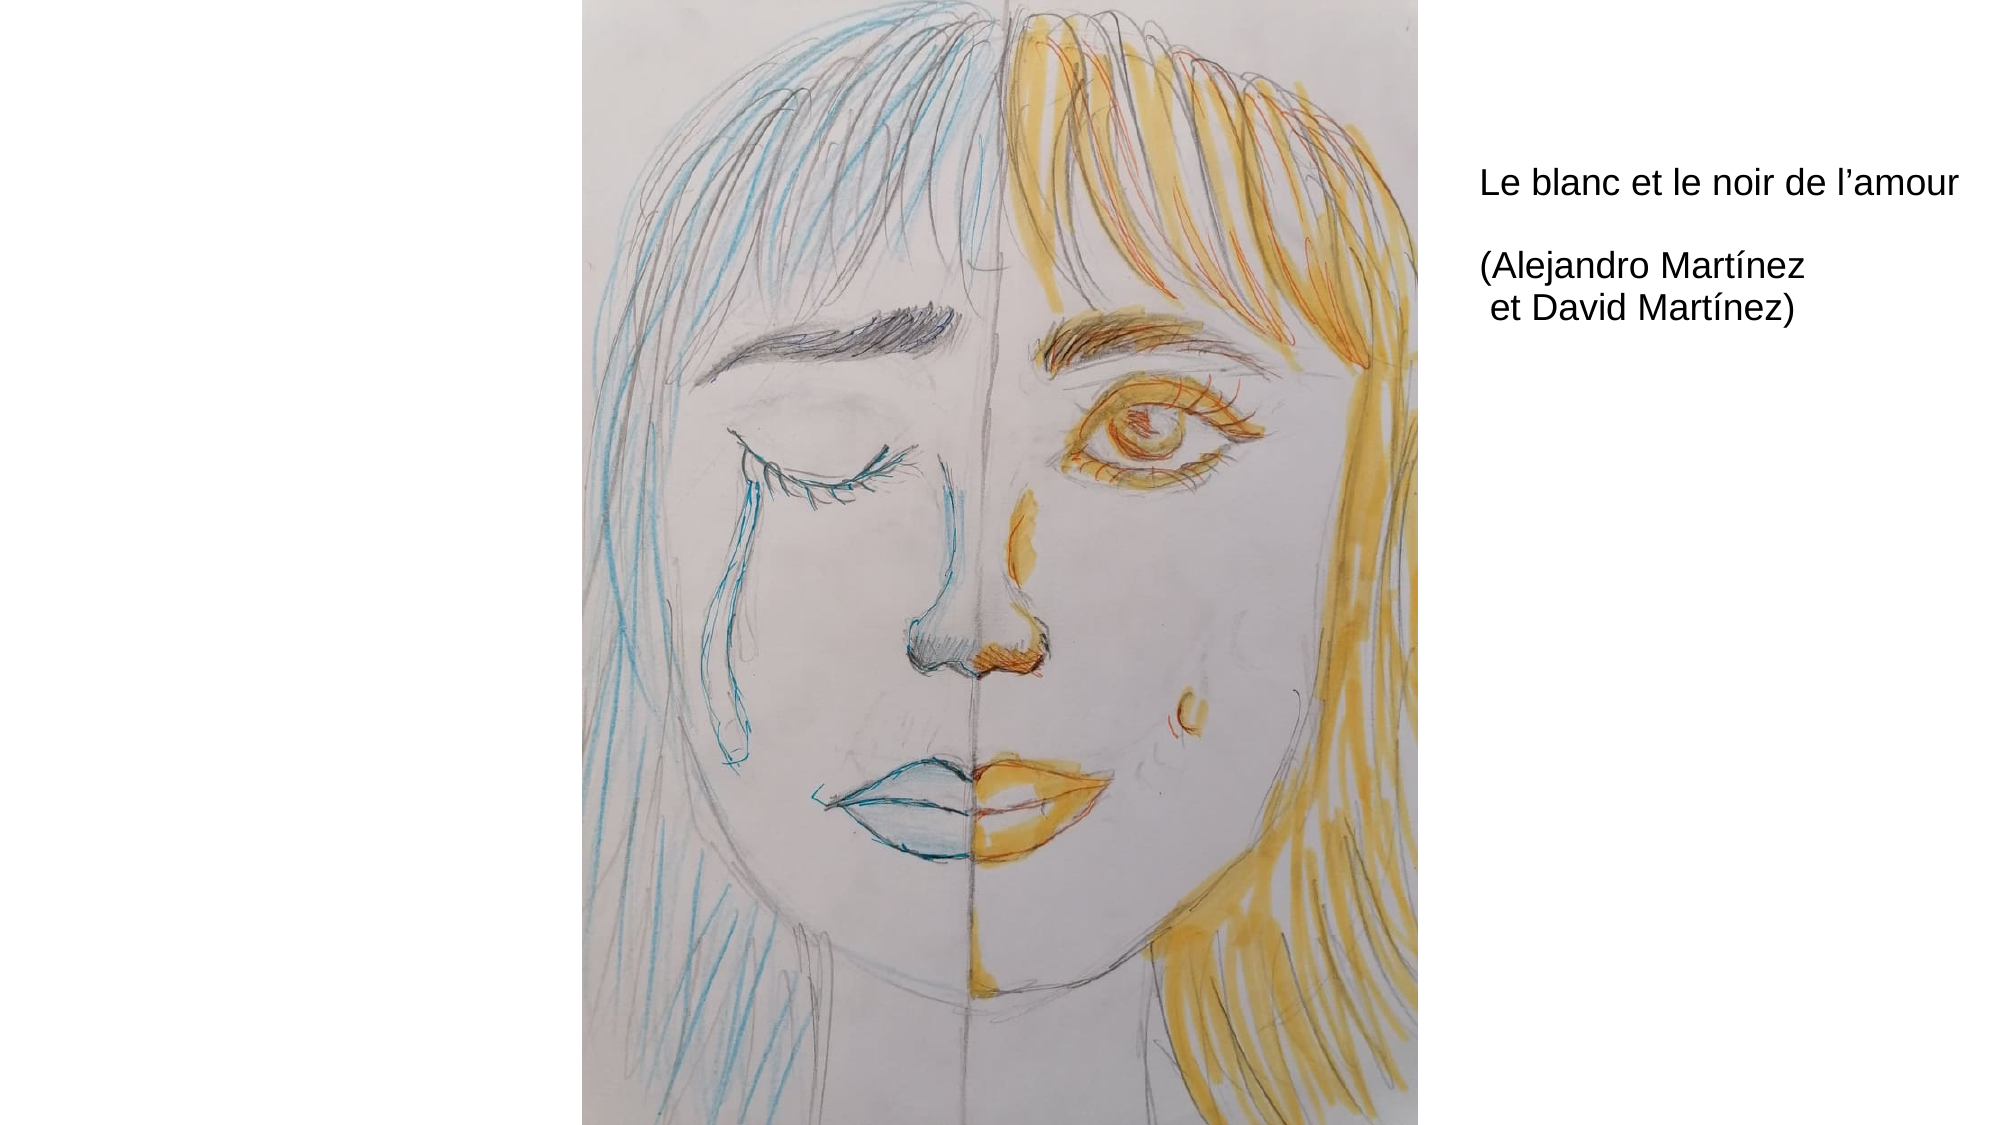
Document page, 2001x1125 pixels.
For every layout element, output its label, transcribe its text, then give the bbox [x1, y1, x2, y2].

picture [582, 0, 1418, 1125]
text_box Le blanc et le noir de l’amour (Alejandro Martínez et David Martínez) [1464, 153, 1975, 337]
